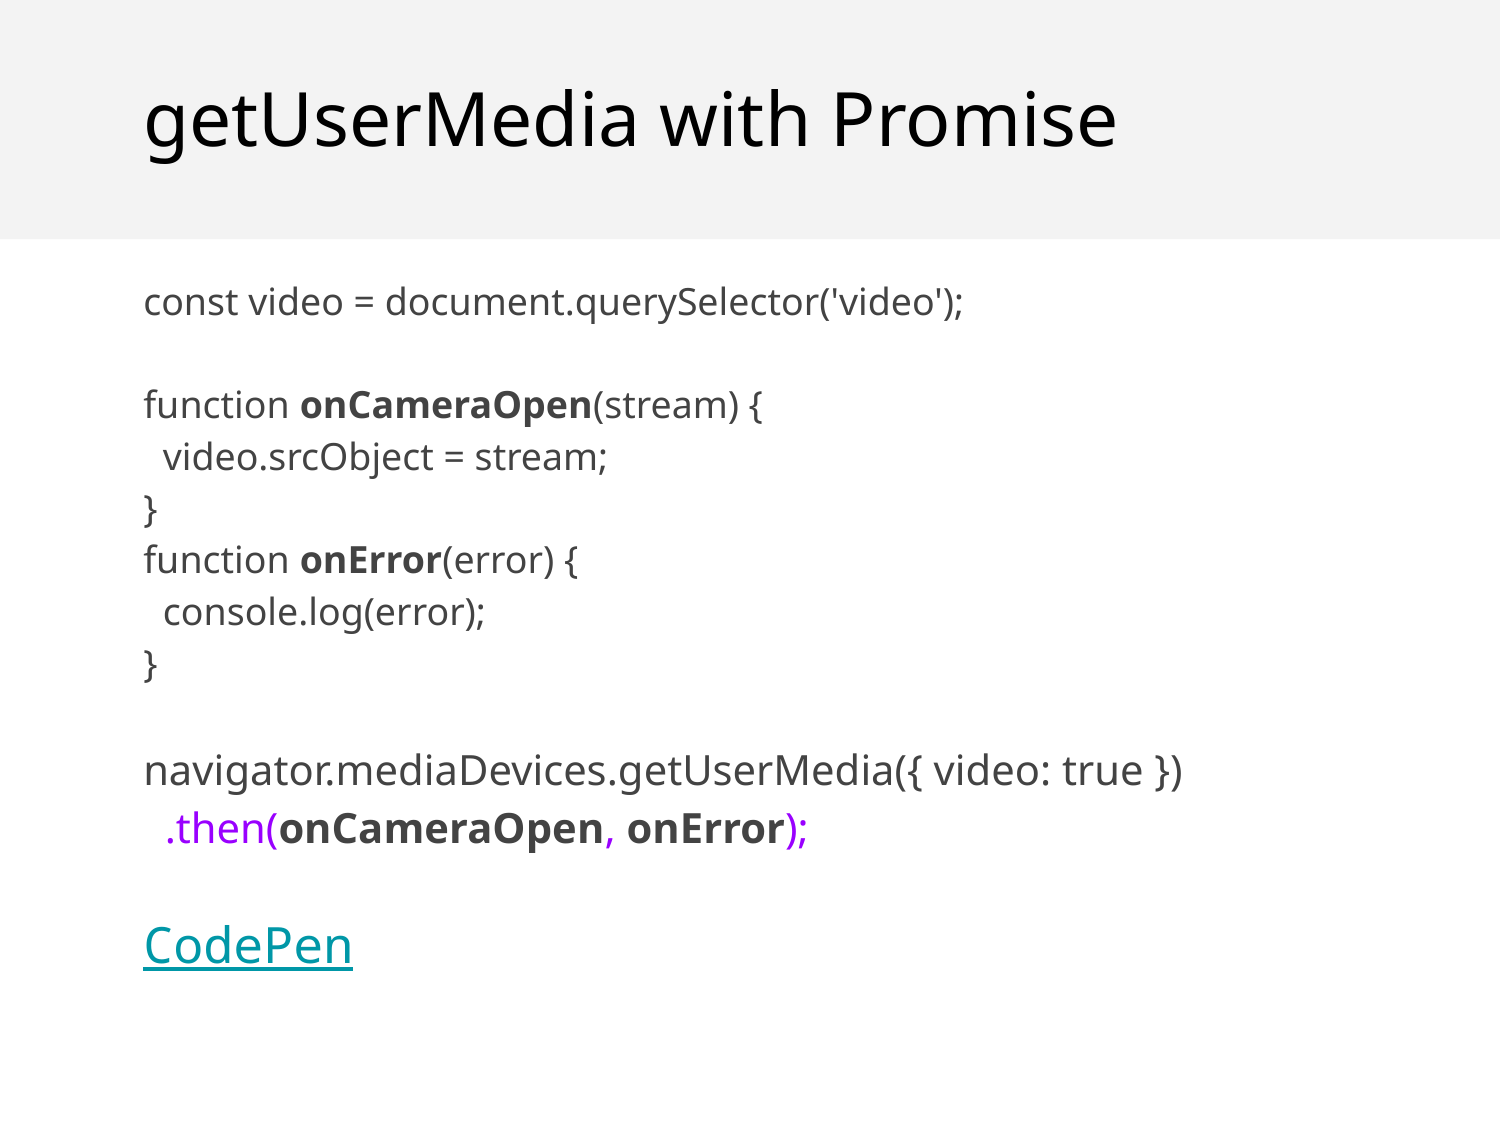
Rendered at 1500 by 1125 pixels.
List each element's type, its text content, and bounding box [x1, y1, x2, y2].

title getUserMedia with Promise [128, 56, 1372, 183]
list const video = document.querySelector('video'); function onCameraOpen(stream) { video.srcObject = stream; } function onError(error) { console.log(error); } navigator.mediaDevices.getUserMedia({ video: true }) .then(onCameraOpen, onError); CodePen [128, 255, 1372, 1004]
